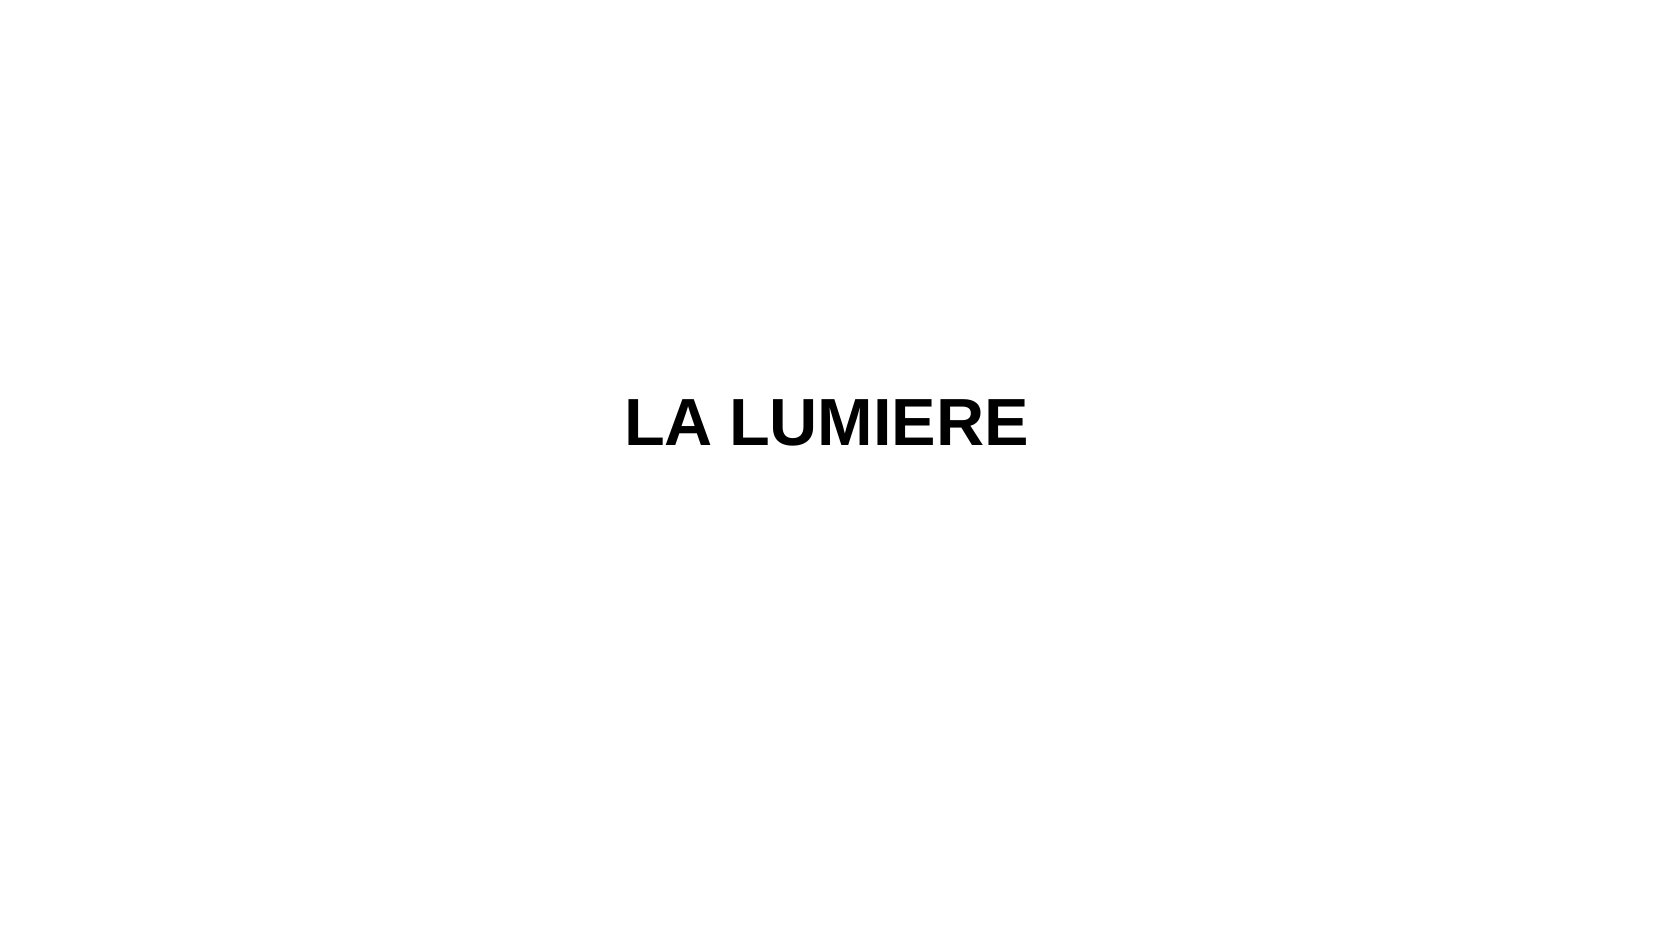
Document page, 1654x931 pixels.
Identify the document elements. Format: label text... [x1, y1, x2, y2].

subtitle LA LUMIERE [82, 88, 1571, 758]
